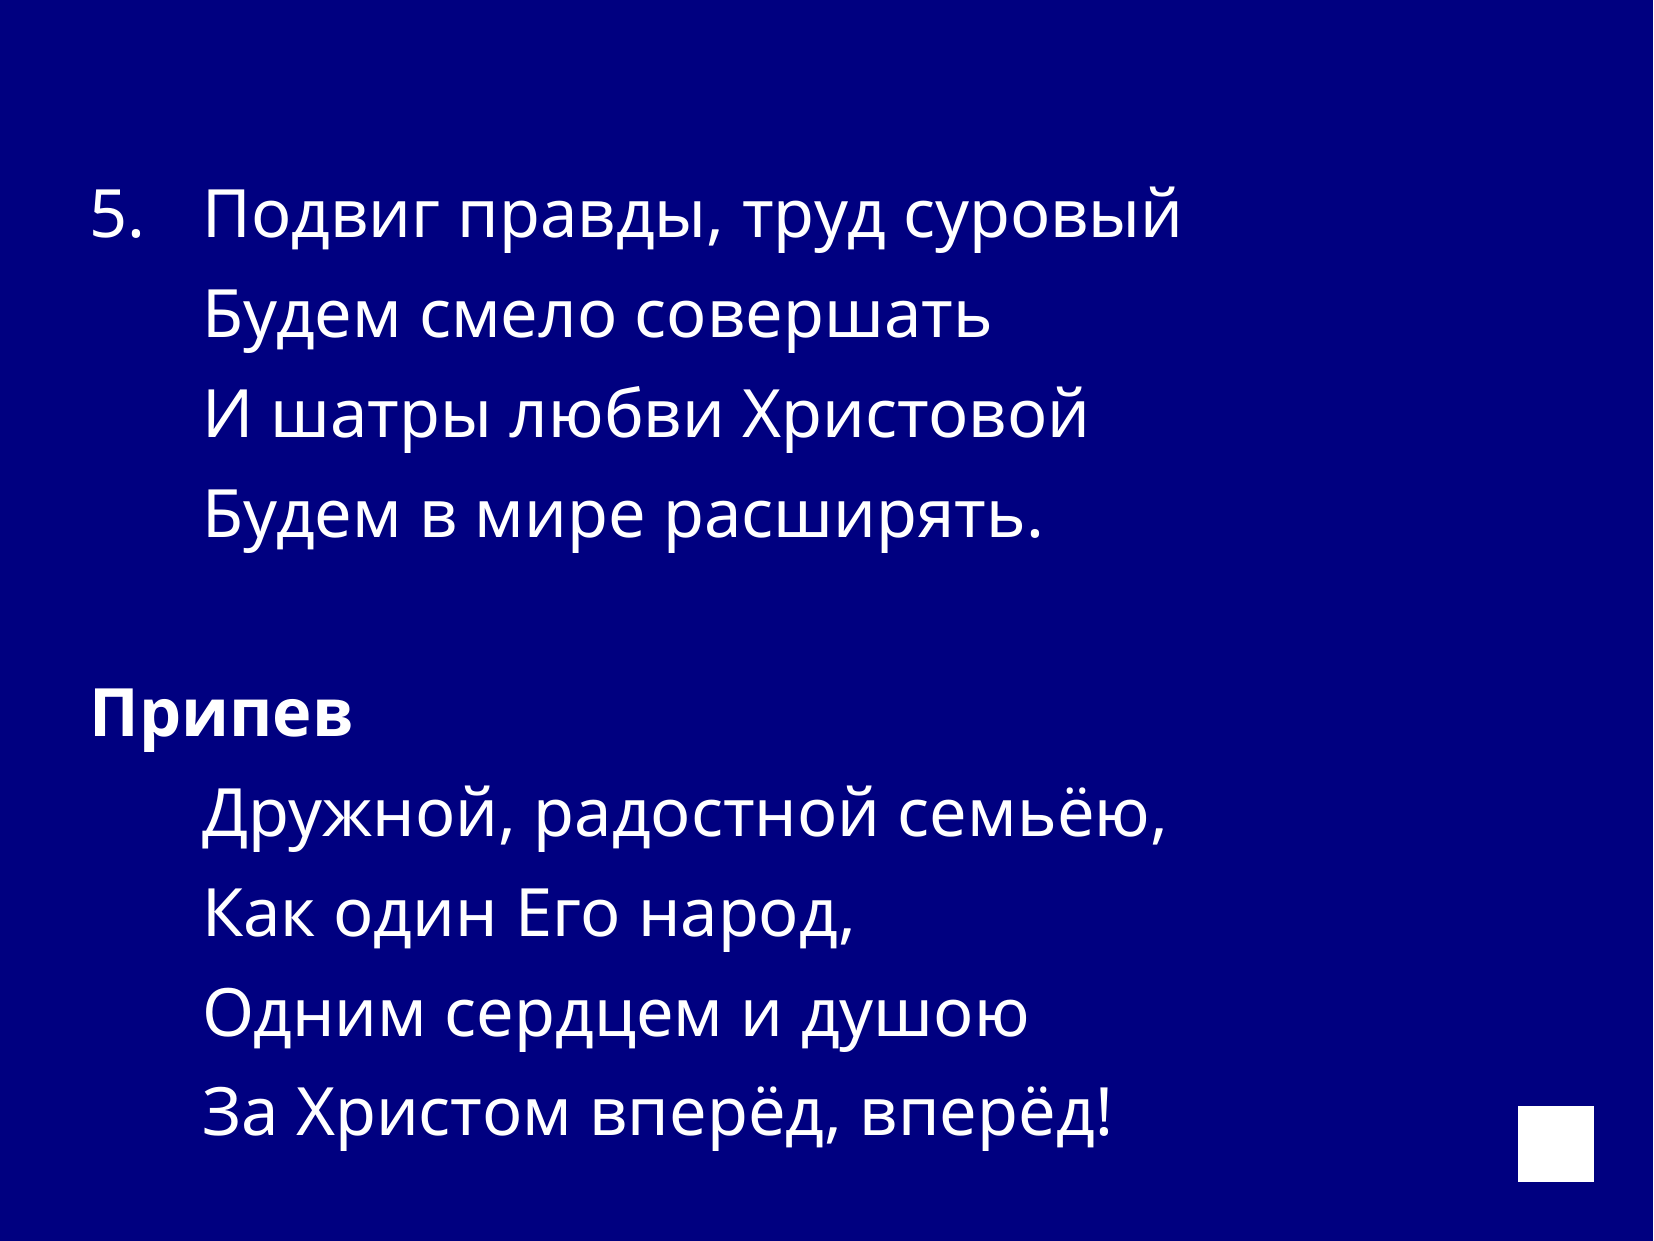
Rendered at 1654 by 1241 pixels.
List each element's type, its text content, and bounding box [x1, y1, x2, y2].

text_box 5. Подвиг правды, труд суровый Будем смело совершать И шатры любви Христовой Будем в мире расширять. Припев Дружной, радостной семьёю, Как один Его народ, Одним сердцем и душою За Христом вперёд, вперёд! [75, 150, 1576, 1163]
text_box [1518, 1106, 1594, 1182]
